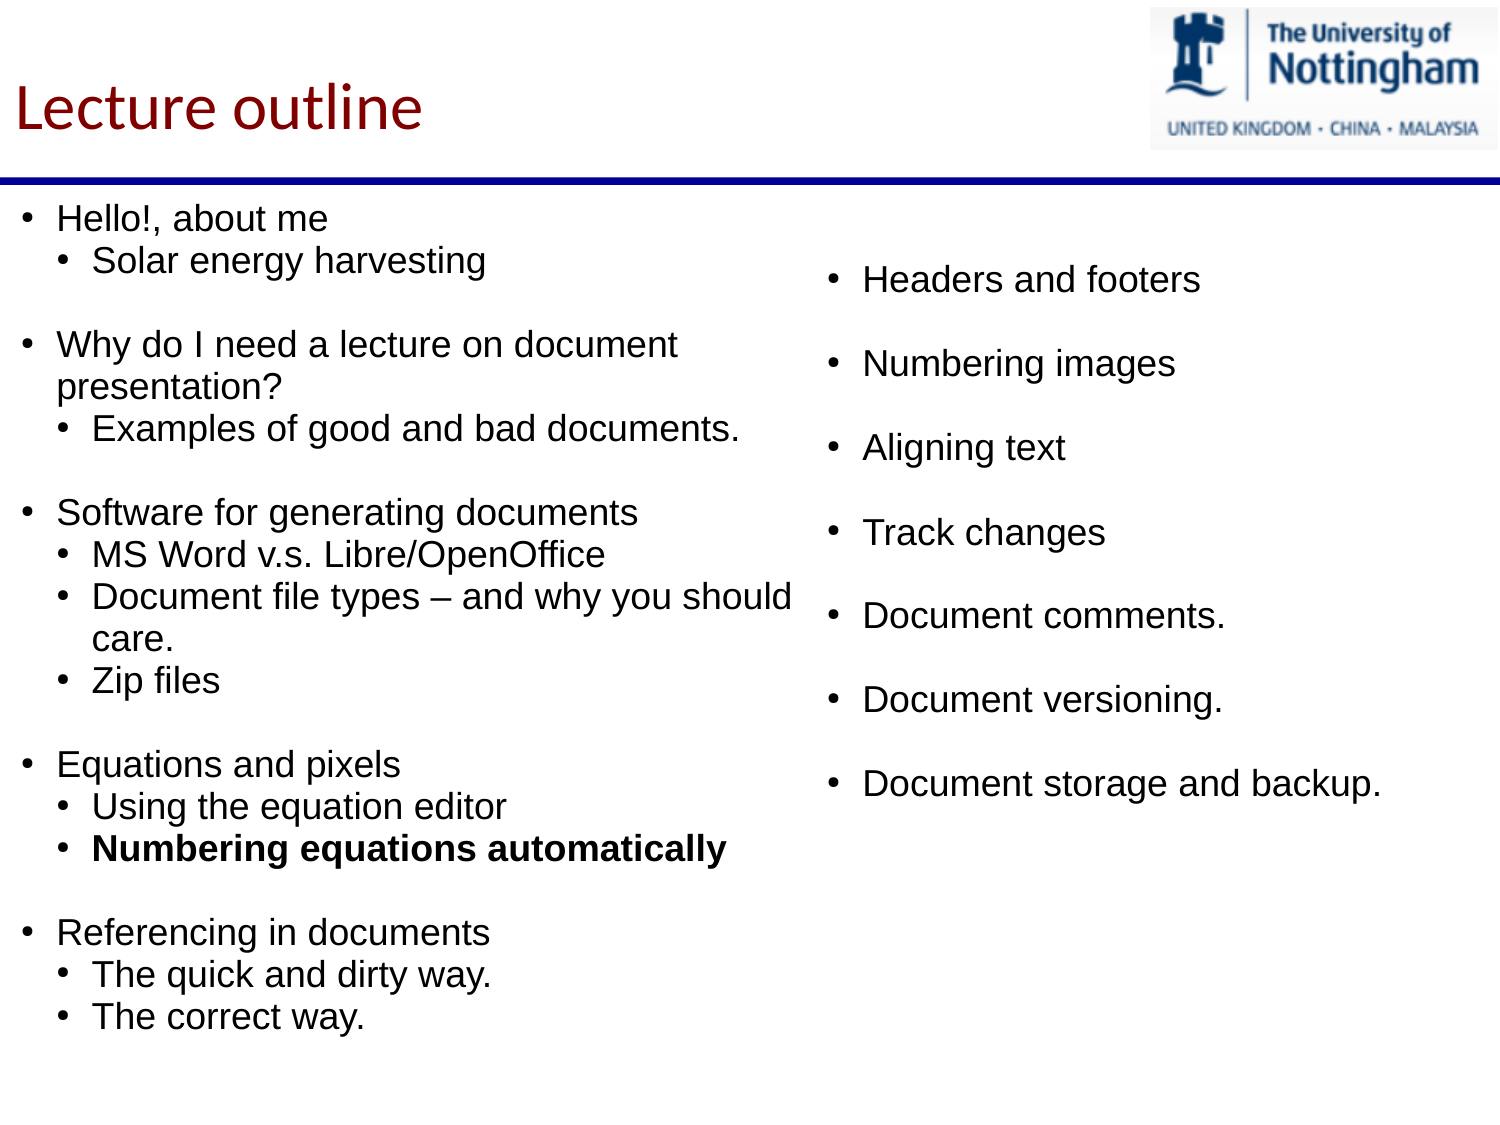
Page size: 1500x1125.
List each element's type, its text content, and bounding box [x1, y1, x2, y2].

text_box Headers and footers Numbering images Aligning text Track changes Document comments. Document versioning. Document storage and backup. [812, 209, 1484, 1023]
title Lecture outline [0, 24, 1363, 180]
picture [1150, 7, 1498, 150]
text_box Hello!, about me Solar energy harvesting Why do I need a lecture on document presentation? Examples of good and bad documents. Software for generating documents MS Word v.s. Libre/OpenOffice Document file types – and why you should care. Zip files Equations and pixels Using the equation editor Numbering equations automatically Referencing in documents The quick and dirty way. The correct way. [6, 190, 843, 1087]
